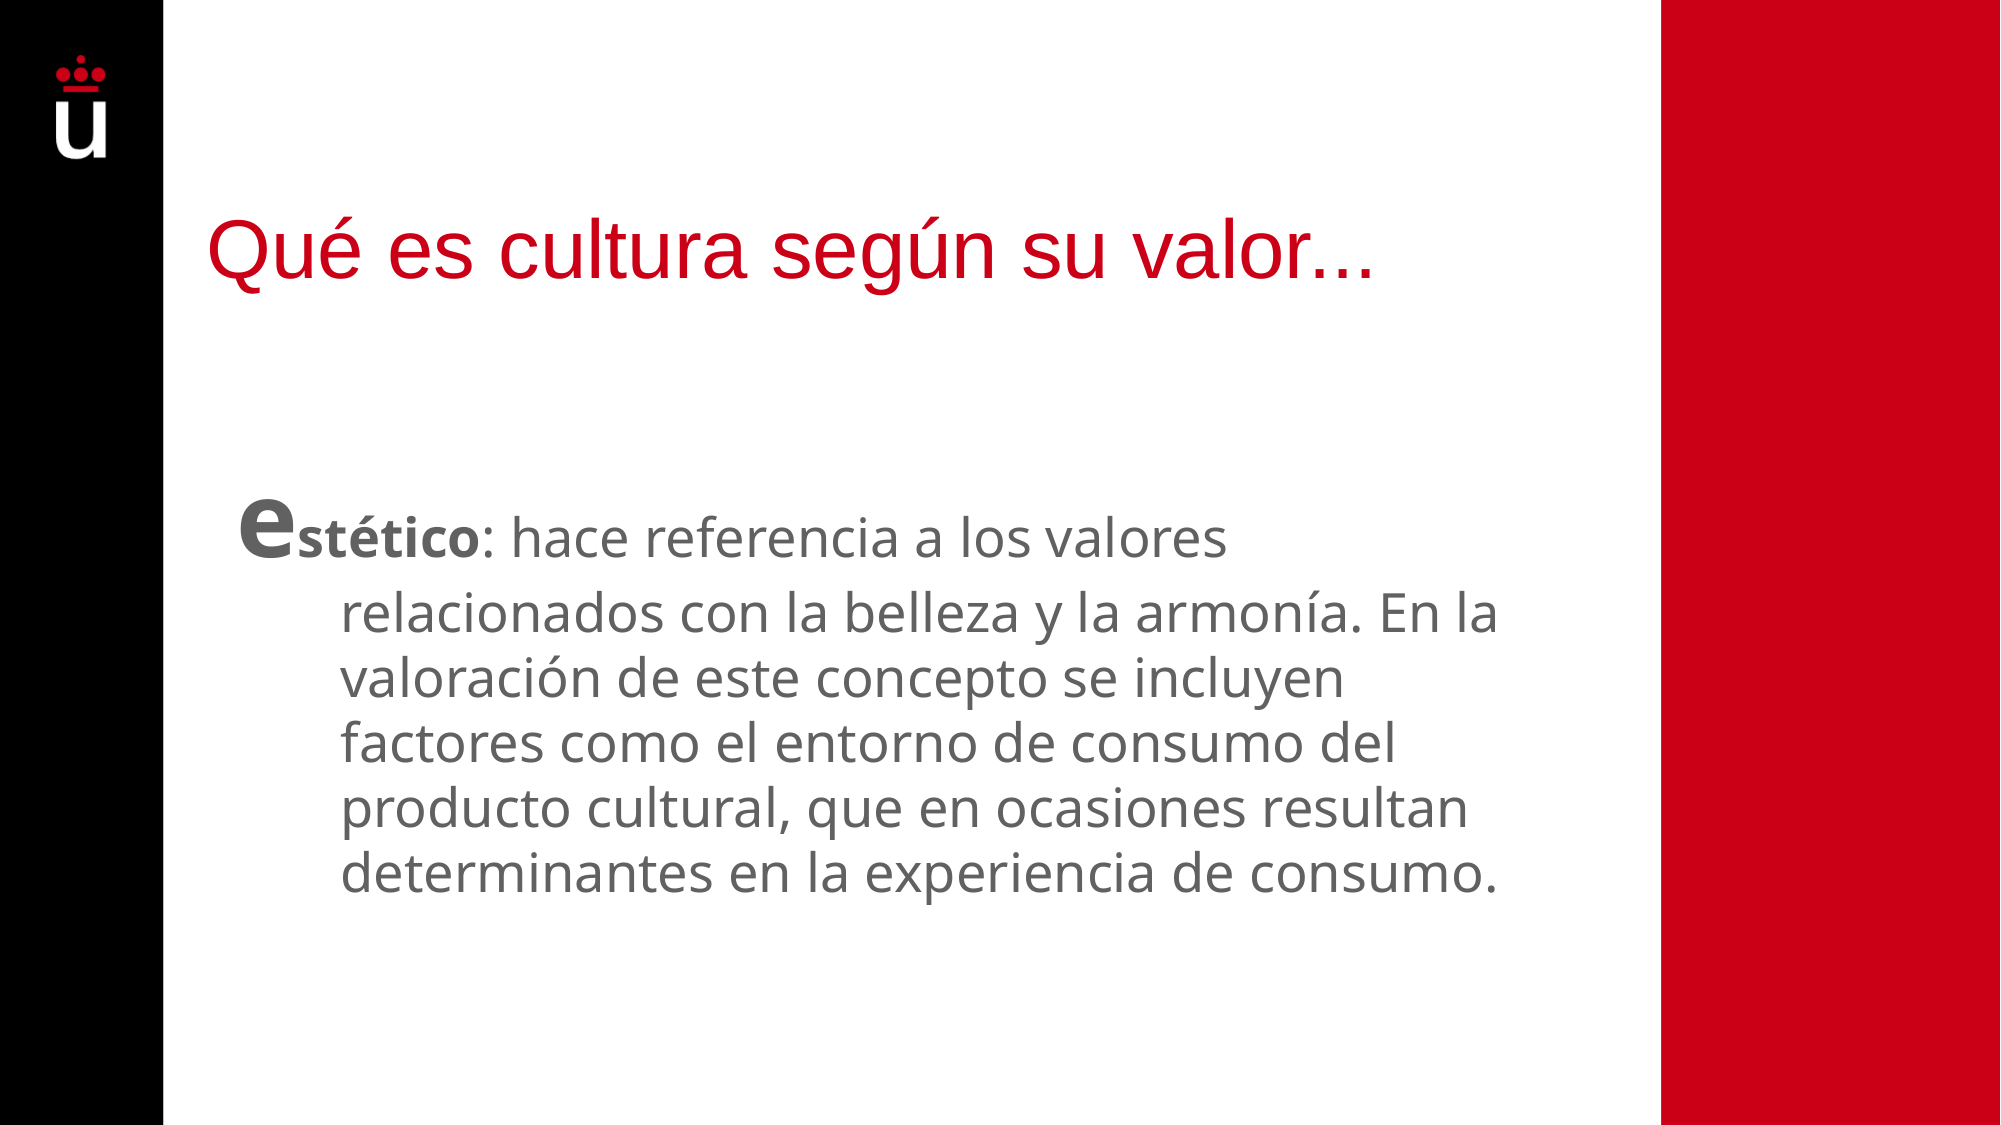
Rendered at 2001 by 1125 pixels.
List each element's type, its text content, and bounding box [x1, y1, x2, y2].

list estético: hace referencia a los valores relacionados con la belleza y la armonía. En la valoración de este concepto se incluyen factores como el entorno de consumo del producto cultural, que en ocasiones resultan determinantes en la experiencia de consumo. [236, 296, 1527, 1034]
list Qué es cultura según su valor... [206, 234, 1595, 296]
picture [55, 55, 117, 165]
